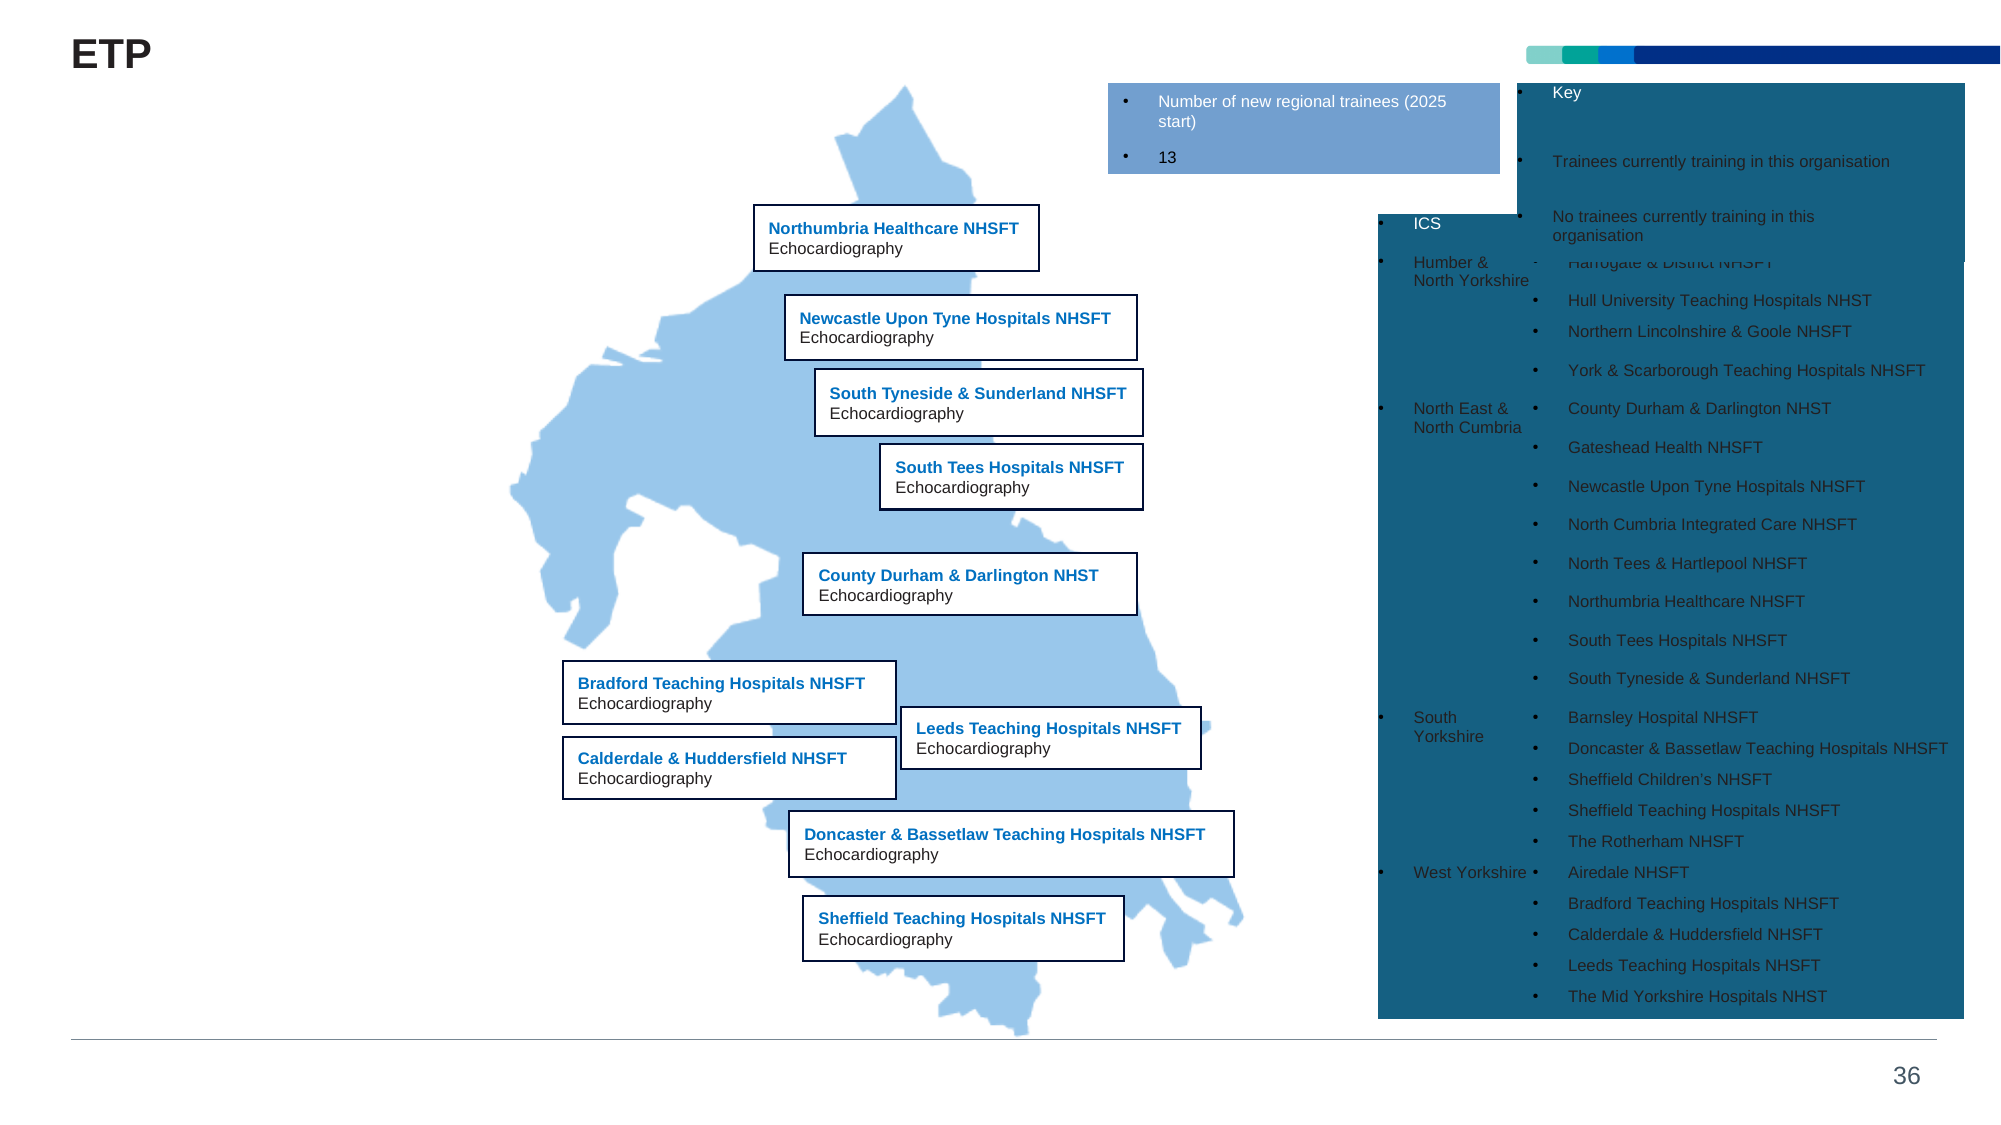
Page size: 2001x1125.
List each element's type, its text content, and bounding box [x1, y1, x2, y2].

table_cell West Yorkshire [1378, 863, 1533, 1019]
text_box County Durham & Darlington NHST Echocardiography [803, 553, 1137, 615]
table_cell Harrogate & District NHSFT [1533, 262, 1964, 291]
text_box Bradford Teaching Hospitals NHSFT Echocardiography [563, 661, 896, 724]
text_box Northumbria Healthcare NHSFT Echocardiography [754, 205, 1039, 271]
table_cell York & Scarborough Teaching Hospitals NHSFT [1533, 361, 1964, 400]
table_cell North East & North Cumbria [1378, 400, 1533, 708]
table_header [1908, 83, 1965, 152]
table_cell Northern Lincolnshire & Goole NHSFT [1533, 323, 1964, 361]
table_cell [1908, 207, 1965, 262]
table_cell Airedale NHSFT [1533, 863, 1964, 894]
text_box Newcastle Upon Tyne Hospitals NHSFT Echocardiography [785, 295, 1137, 360]
table_cell No trainees currently training in this organisation [1517, 207, 1908, 262]
table_cell South Yorkshire [1378, 708, 1533, 863]
table_cell Newcastle Upon Tyne Hospitals NHSFT [1533, 477, 1964, 515]
table_cell Leeds Teaching Hospitals NHSFT [1533, 957, 1964, 988]
table_cell 13 [1108, 139, 1500, 174]
text_box Calderdale & Huddersfield NHSFT Echocardiography [563, 737, 896, 799]
table_cell Calderdale & Huddersfield NHSFT [1533, 925, 1964, 957]
table_cell Barnsley Hospital NHSFT [1533, 708, 1964, 739]
table_cell Hull University Teaching Hospitals NHST [1533, 291, 1964, 323]
table_cell Northumbria Healthcare NHSFT [1533, 593, 1964, 631]
title ETP [70, 32, 1513, 79]
text_box South Tyneside & Sunderland NHSFT Echocardiography [815, 369, 1143, 436]
picture [503, 81, 1252, 1046]
table_cell South Tees Hospitals NHSFT [1533, 631, 1964, 670]
table_cell Trainees currently training in this organisation [1517, 152, 1908, 207]
table_cell The Mid Yorkshire Hospitals NHST [1533, 988, 1964, 1019]
table_header ICS [1378, 214, 1517, 253]
table_cell Doncaster & Bassetlaw Teaching Hospitals NHSFT [1533, 739, 1964, 770]
text_box Sheffield Teaching Hospitals NHSFT Echocardiography [803, 896, 1124, 961]
table_cell Sheffield Children’s NHSFT [1533, 770, 1964, 801]
text_box Leeds Teaching Hospitals NHSFT Echocardiography [901, 707, 1201, 769]
table_header Key [1517, 83, 1908, 152]
table_cell [1908, 152, 1965, 207]
table_cell Bradford Teaching Hospitals NHSFT [1533, 894, 1964, 925]
table_cell Sheffield Teaching Hospitals NHSFT [1533, 801, 1964, 832]
text_box Doncaster & Bassetlaw Teaching Hospitals NHSFT Echocardiography [789, 811, 1234, 877]
table_cell Humber & North Yorkshire [1378, 253, 1533, 400]
text_box South Tees Hospitals NHSFT Echocardiography [880, 444, 1143, 509]
table_cell Gateshead Health NHSFT [1533, 438, 1964, 477]
table_cell The Rotherham NHSFT [1533, 832, 1964, 863]
table_cell County Durham & Darlington NHST [1533, 400, 1964, 438]
table_cell North Cumbria Integrated Care NHSFT [1533, 515, 1964, 554]
table_cell South Tyneside & Sunderland NHSFT [1533, 670, 1964, 708]
table_header Number of new regional trainees (2025 start) [1108, 83, 1500, 139]
table_cell North Tees & Hartlepool NHSFT [1533, 554, 1964, 593]
